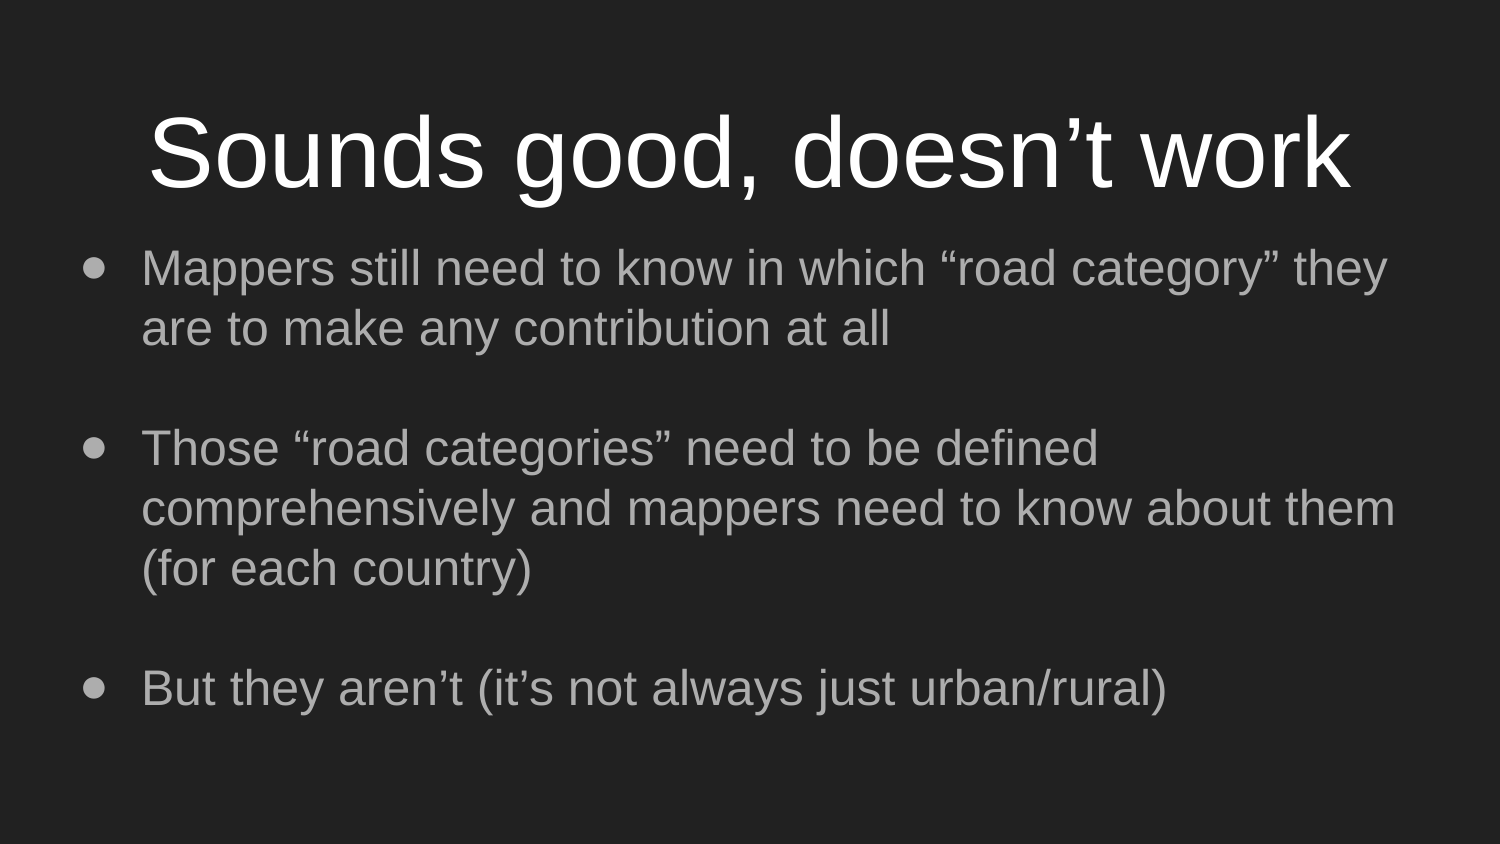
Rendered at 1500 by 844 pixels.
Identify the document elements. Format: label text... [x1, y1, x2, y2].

list Mappers still need to know in which “road category” they are to make any contribution at all Those “road categories” need to be defined comprehensively and mappers need to know about them (for each country) But they aren’t (it’s not always just urban/rural) [51, 220, 1449, 816]
title Sounds good, doesn’t work [51, 72, 1449, 220]
